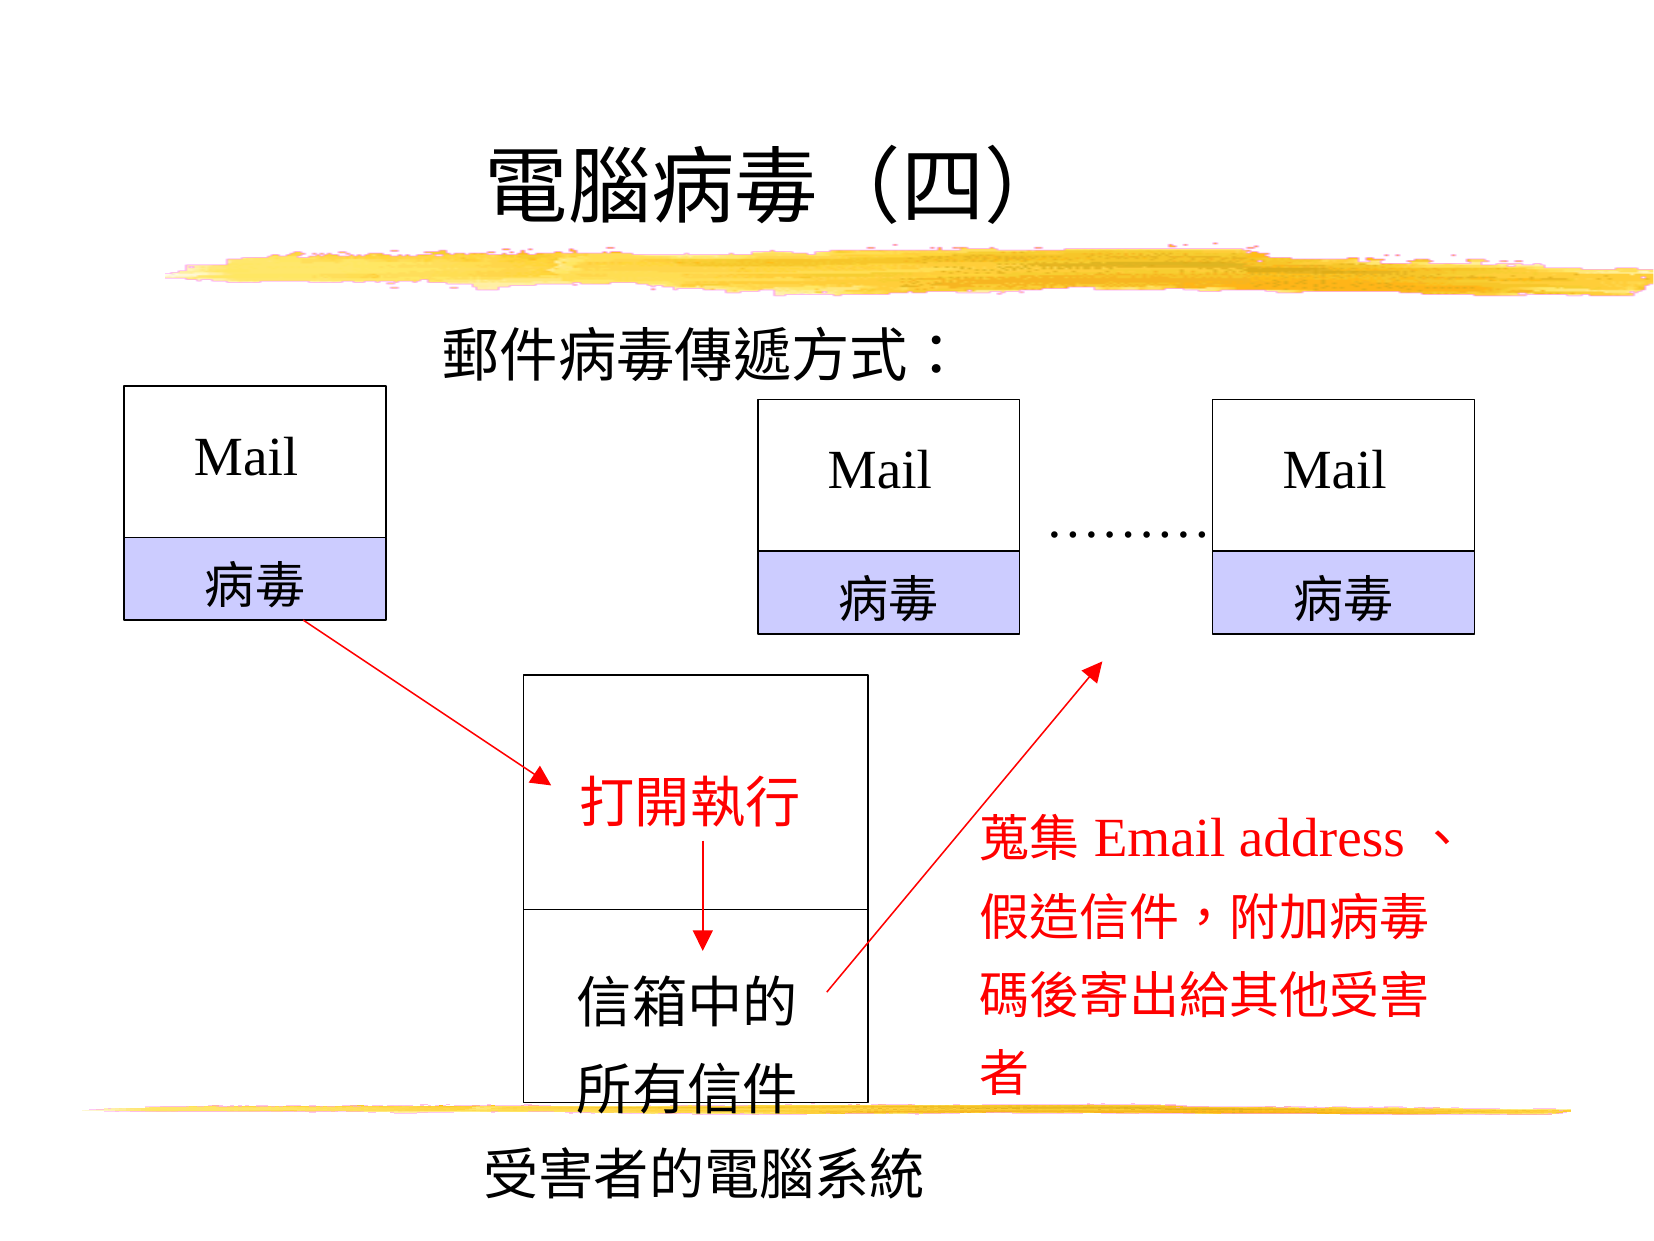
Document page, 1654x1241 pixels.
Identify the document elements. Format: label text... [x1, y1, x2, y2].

text_box 打開執行 [564, 744, 819, 827]
text_box 病毒 [123, 537, 386, 621]
text_box ……… [1030, 475, 1230, 559]
text_box 受害者的電腦系統 [468, 1116, 943, 1199]
picture [82, 1102, 1571, 1117]
title 電腦病毒（四） [73, 41, 1479, 249]
text_box Mail [812, 427, 951, 510]
text_box 郵件病毒傳遞方式： [427, 294, 1041, 389]
text_box 信箱中的所有信件 [562, 944, 827, 1098]
picture [711, 1103, 732, 1108]
text_box Mail [1267, 427, 1405, 510]
text_box 蒐集Email address、 假造信件，附加病毒 碼後寄出給其他受害 者 [964, 785, 1574, 1067]
text_box 病毒 [757, 551, 1020, 634]
text_box Mail [179, 413, 317, 497]
picture [165, 237, 1654, 308]
text_box 病毒 [1212, 551, 1475, 634]
